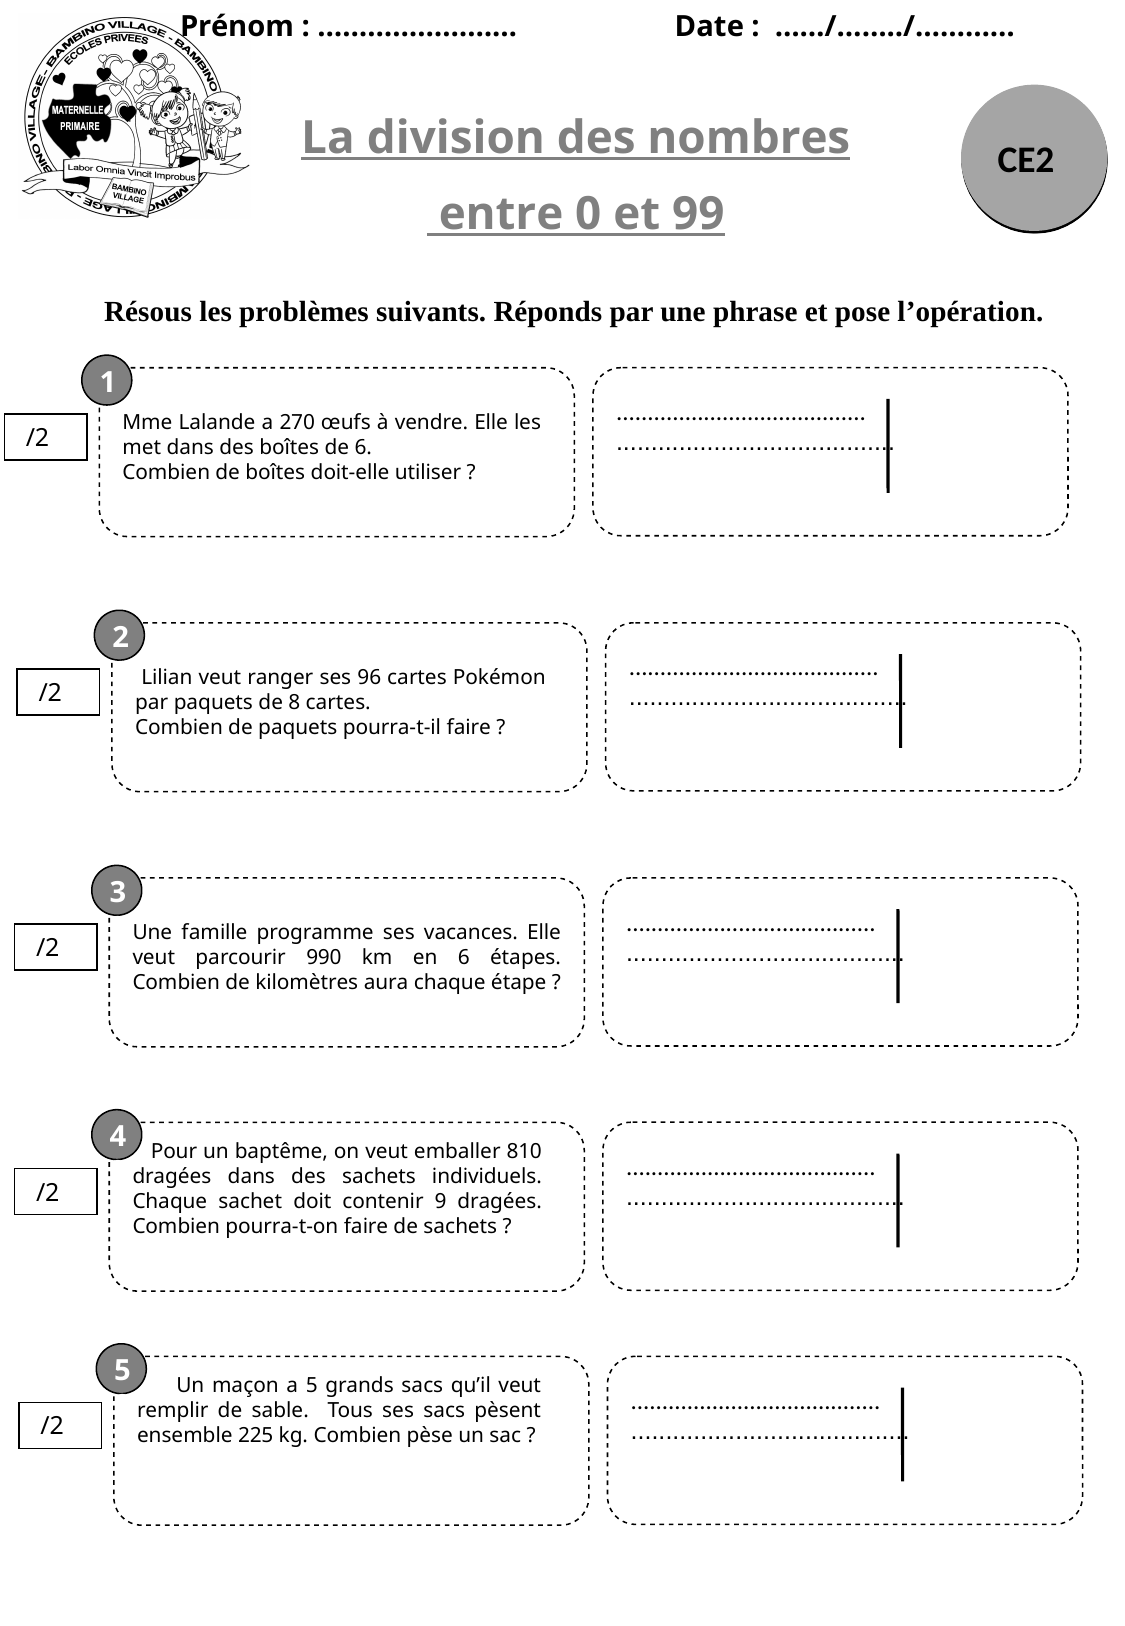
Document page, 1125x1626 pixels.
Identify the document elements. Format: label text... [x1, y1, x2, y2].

text_box Une famille programme ses vacances. Elle veut parcourir 990 km en 6 étapes. Combien de kilomètres aura chaque étape ? [109, 877, 585, 1047]
text_box ........................................ ........................................ [592, 369, 1069, 536]
text_box 30 [91, 865, 142, 916]
text_box /2 [4, 414, 87, 460]
text_box Prénom : …………………… Date : ……/……../………… [0, 0, 1125, 50]
text_box La division des nombres entre 0 et 99 [286, 96, 865, 246]
text_box CE2 [961, 84, 1108, 231]
text_box ........................................ ........................................ [605, 622, 1081, 791]
text_box 50 [96, 1343, 147, 1394]
text_box /2 [14, 924, 97, 970]
text_box 40 [91, 1109, 142, 1160]
text_box Résous les problèmes suivants. Réponds par une phrase et pose l’opération. [46, 284, 1060, 369]
text_box Mme Lalande a 270 œufs à vendre. Elle les met dans des boîtes de 6. Combien de boîtes doit-elle utiliser ? [99, 369, 575, 537]
text_box /2 [14, 1169, 97, 1214]
picture [18, 50, 251, 219]
text_box ........................................ ........................................ [602, 877, 1078, 1046]
text_box Pour un baptême, on veut emballer 810 dragées dans des sachets individuels. Chaque sachet doit contenir 9 dragées. Combien pourra-t-on faire de sachets ? [109, 1122, 585, 1292]
text_box /2 [19, 1403, 101, 1448]
text_box 20 [94, 610, 145, 661]
text_box ........................................ ........................................ [602, 1122, 1078, 1291]
text_box ........................................ ........................................ [607, 1356, 1083, 1525]
text_box 10 [81, 369, 132, 406]
text_box Lilian veut ranger ses 96 cartes Pokémon par paquets de 8 cartes. Combien de paquets pourra-t-il faire ? [111, 622, 587, 792]
text_box /2 [17, 669, 99, 715]
text_box Un maçon a 5 grands sacs qu’il veut remplir de sable. Tous ses sacs pèsent ensemble 225 kg. Combien pèse un sac ? [113, 1356, 589, 1526]
